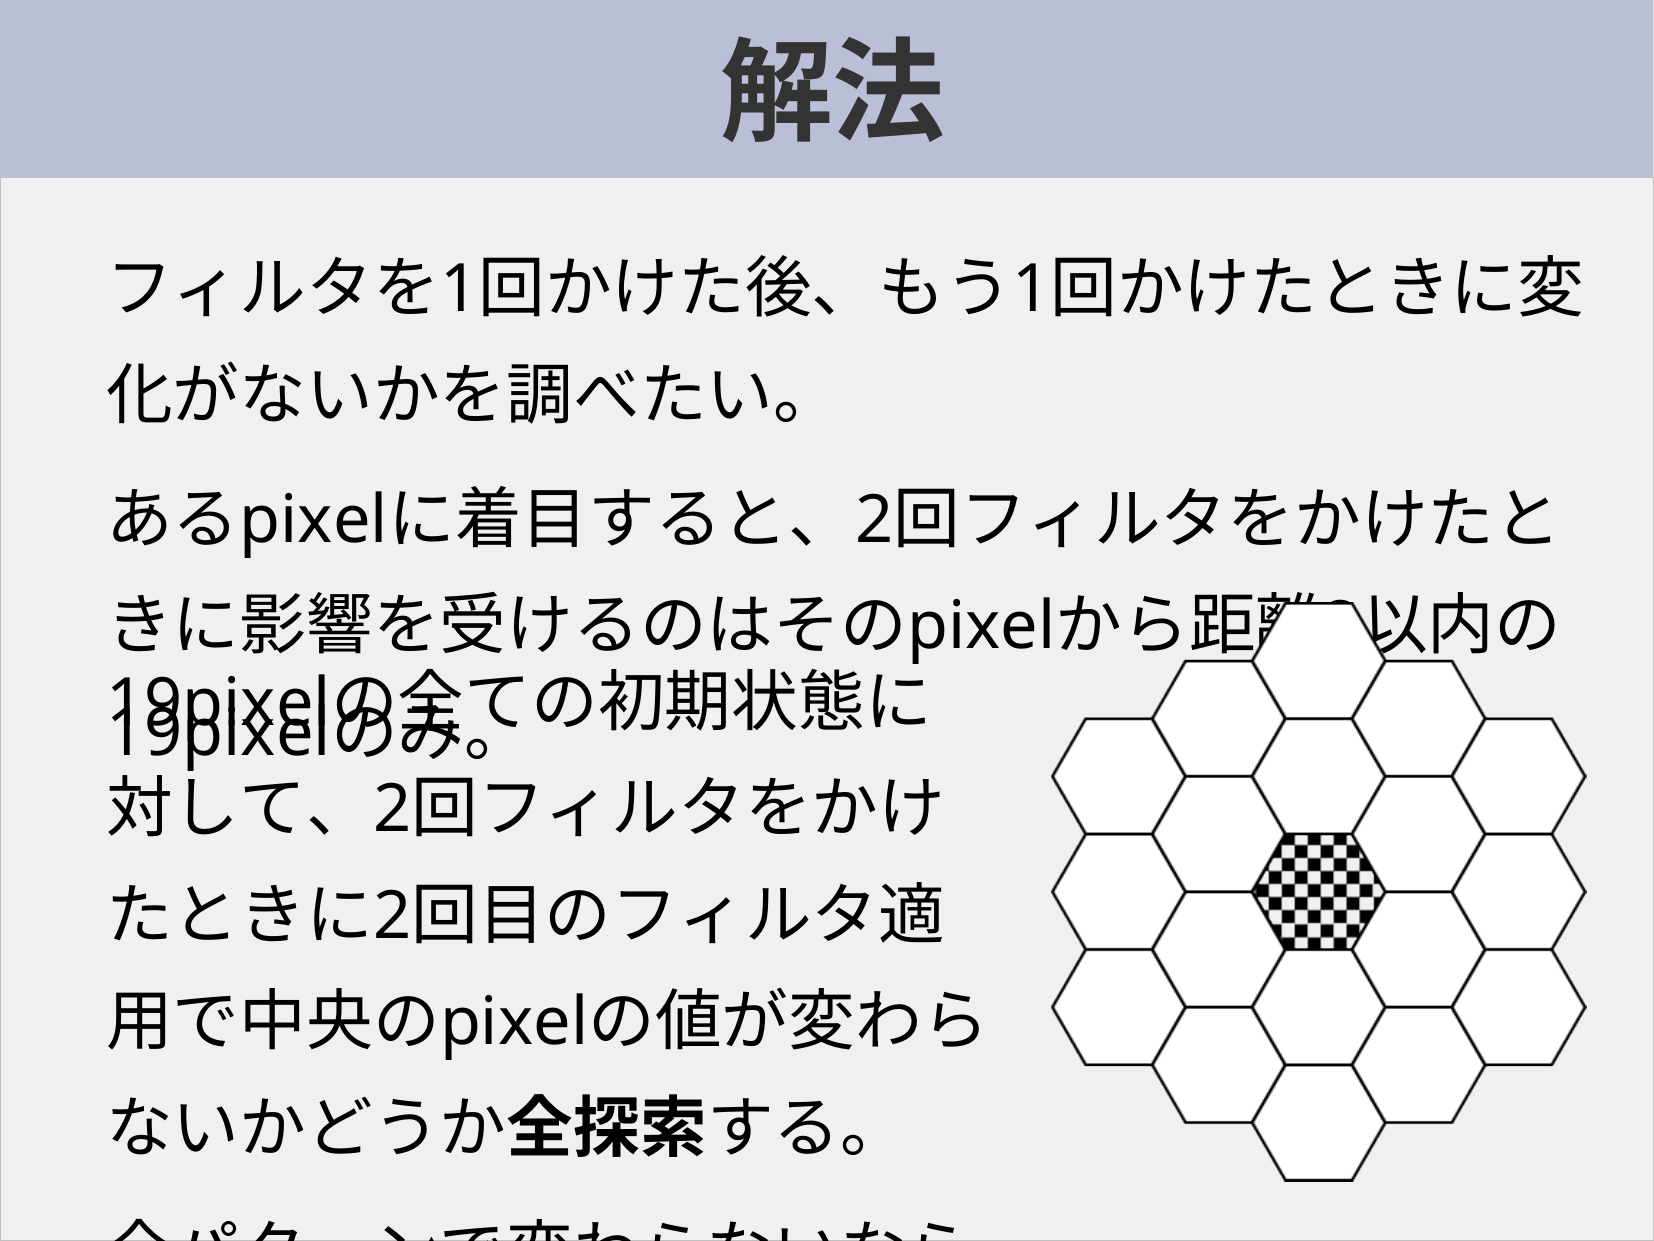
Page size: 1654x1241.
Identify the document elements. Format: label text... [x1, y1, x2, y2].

list 19pixelの全ての初期状態に対して、2回フィルタをかけたときに2回目のフィルタ適用で中央のpixelの値が変わらないかどうか全探索する。 全パターンで変わらないなら答えはyes [94, 625, 1004, 1175]
list フィルタを1回かけた後、もう1回かけたときに変化がないかを調べたい。 あるpixelに着目すると、2回フィルタをかけたときに影響を受けるのはそのpixelから距離2以内の19pixelのみ。 [94, 212, 1607, 615]
title 解法 [70, 0, 1595, 197]
picture [1051, 602, 1587, 1182]
